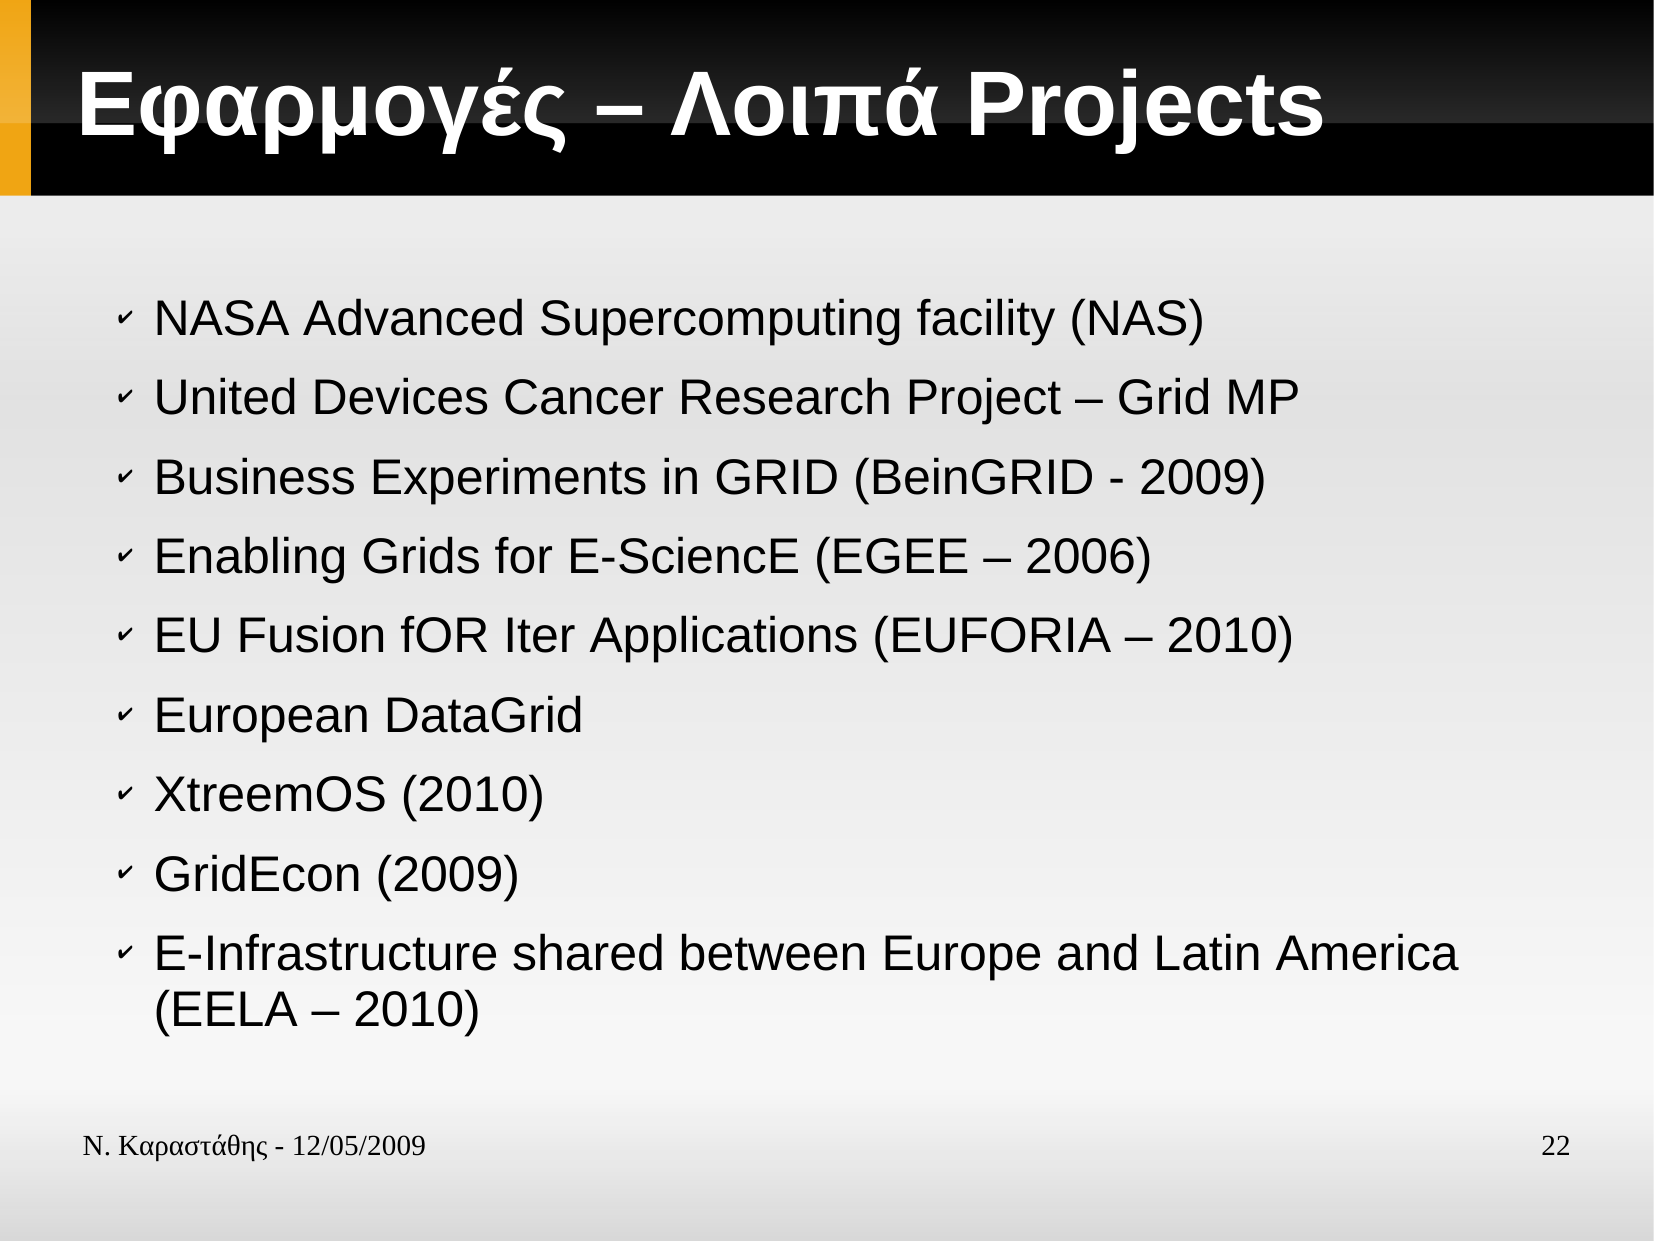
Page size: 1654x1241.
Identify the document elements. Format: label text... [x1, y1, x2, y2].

picture [0, 0, 1654, 1241]
title Εφαρμογές – Λοιπά Projects [76, 7, 1565, 200]
list NASA Advanced Supercomputing facility (NAS) United Devices Cancer Research Project – Grid MP Business Experiments in GRID (BeinGRID - 2009) Enabling Grids for E-SciencE (EGEE – 2006) EU Fusion fOR Iter Applications (EUFORIA – 2010) European DataGrid XtreemOS (2010) GridEcon (2009) E-Infrastructure shared between Europe and Latin America (EELA – 2010) [82, 290, 1571, 1094]
